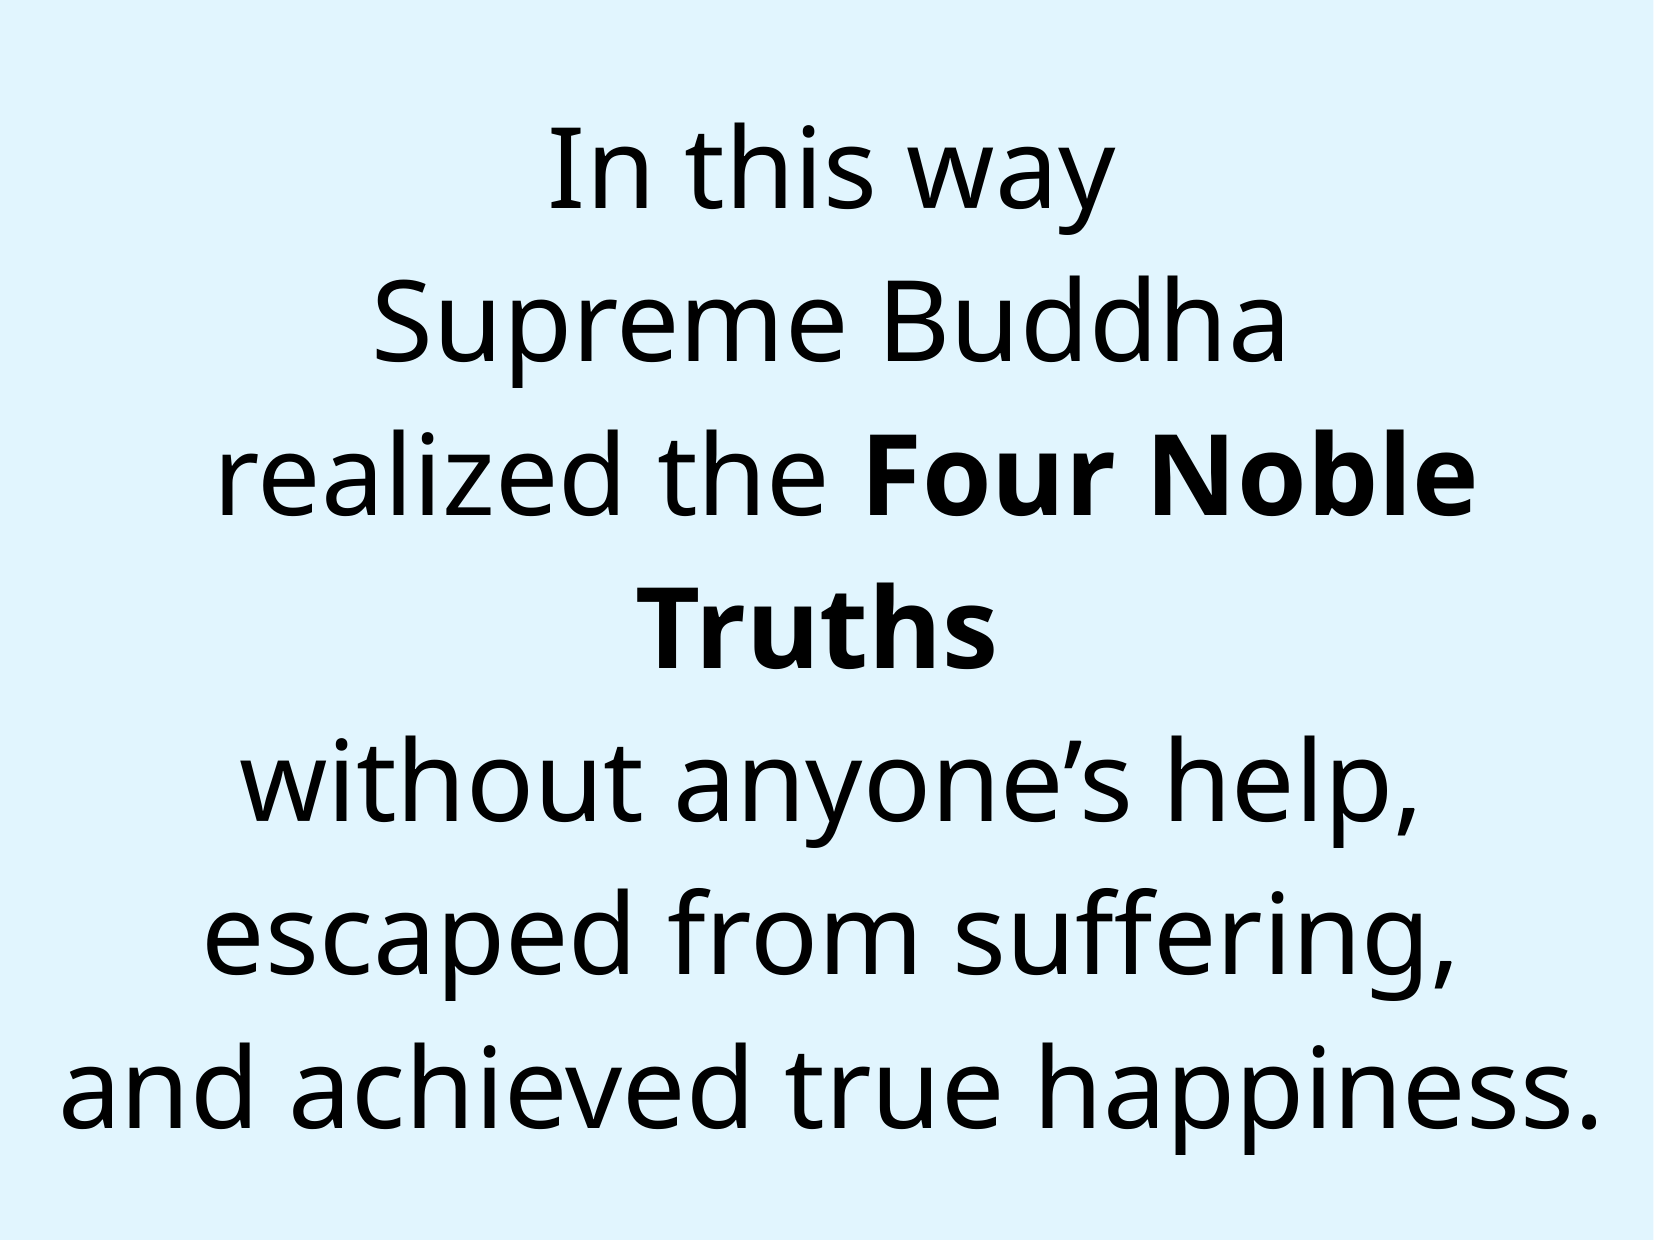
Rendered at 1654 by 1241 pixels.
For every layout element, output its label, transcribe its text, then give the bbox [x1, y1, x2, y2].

subtitle In this way Supreme Buddha realized the Four Noble Truths without anyone’s help, escaped from suffering, and achieved true happiness. [45, 1, 1618, 1241]
